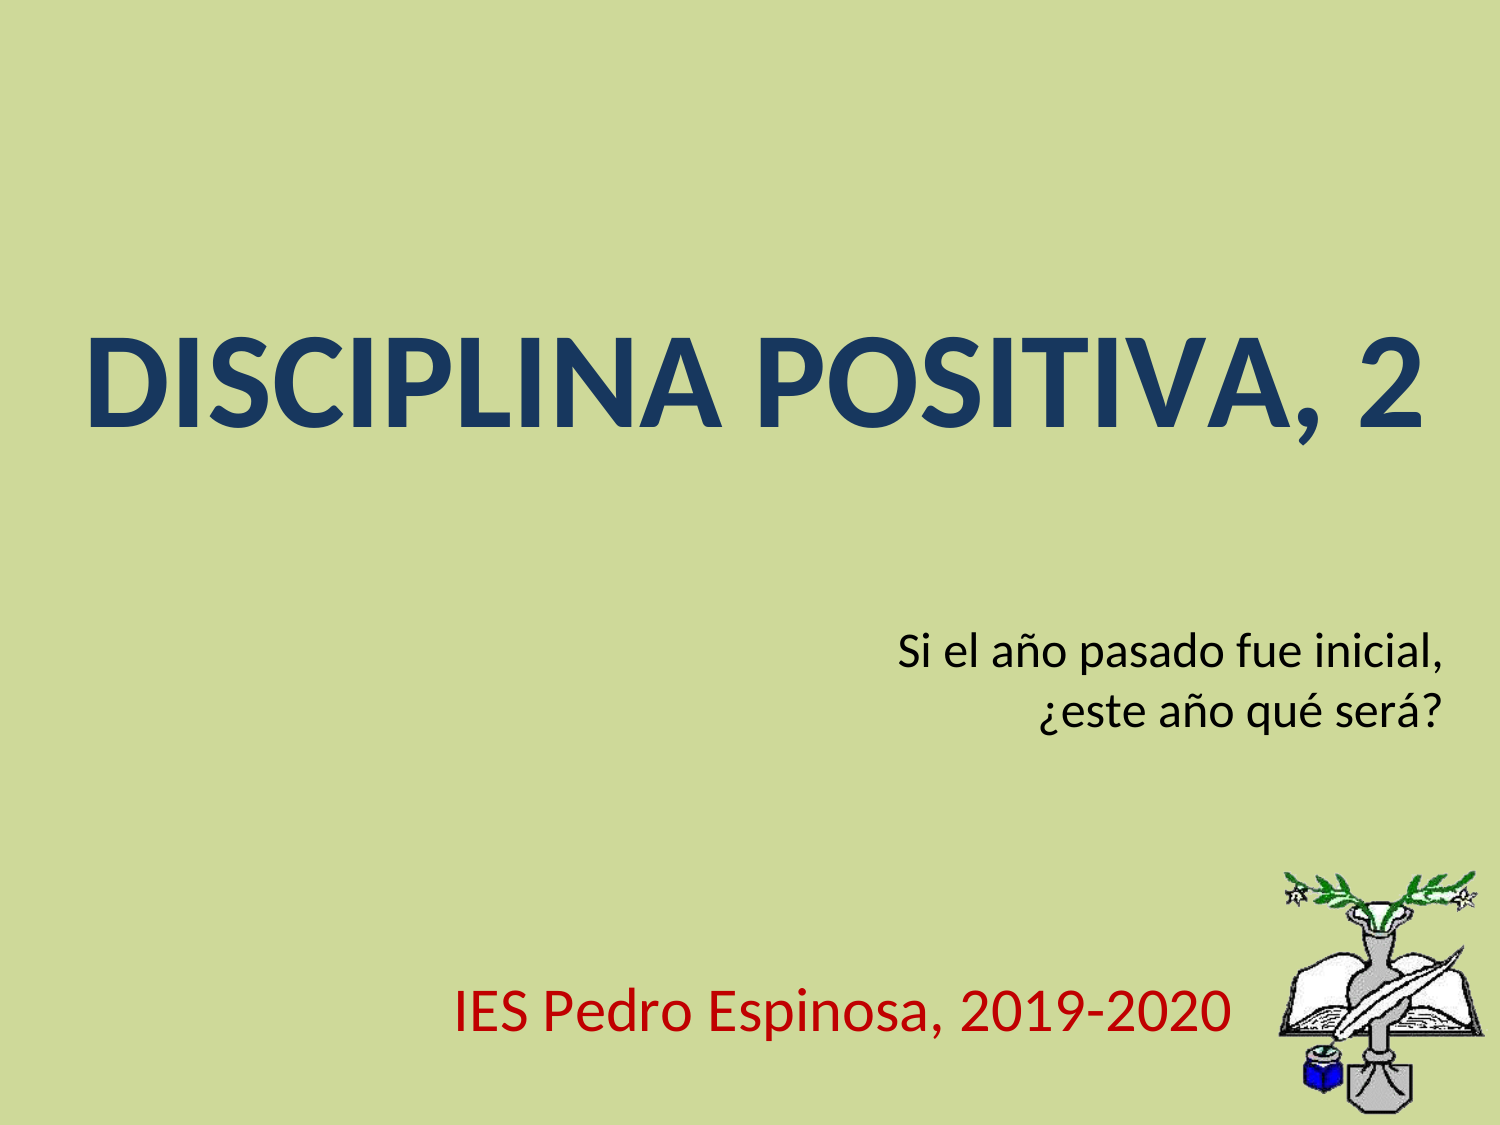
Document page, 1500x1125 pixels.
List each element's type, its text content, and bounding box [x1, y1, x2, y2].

picture [1263, 854, 1500, 1125]
text_box DISCIPLINA POSITIVA, 2 [64, 243, 1448, 502]
text_box Si el año pasado fue inicial, ¿este año qué será? [868, 609, 1459, 746]
text_box IES Pedro Espinosa, 2019-2020 [433, 960, 1254, 1087]
